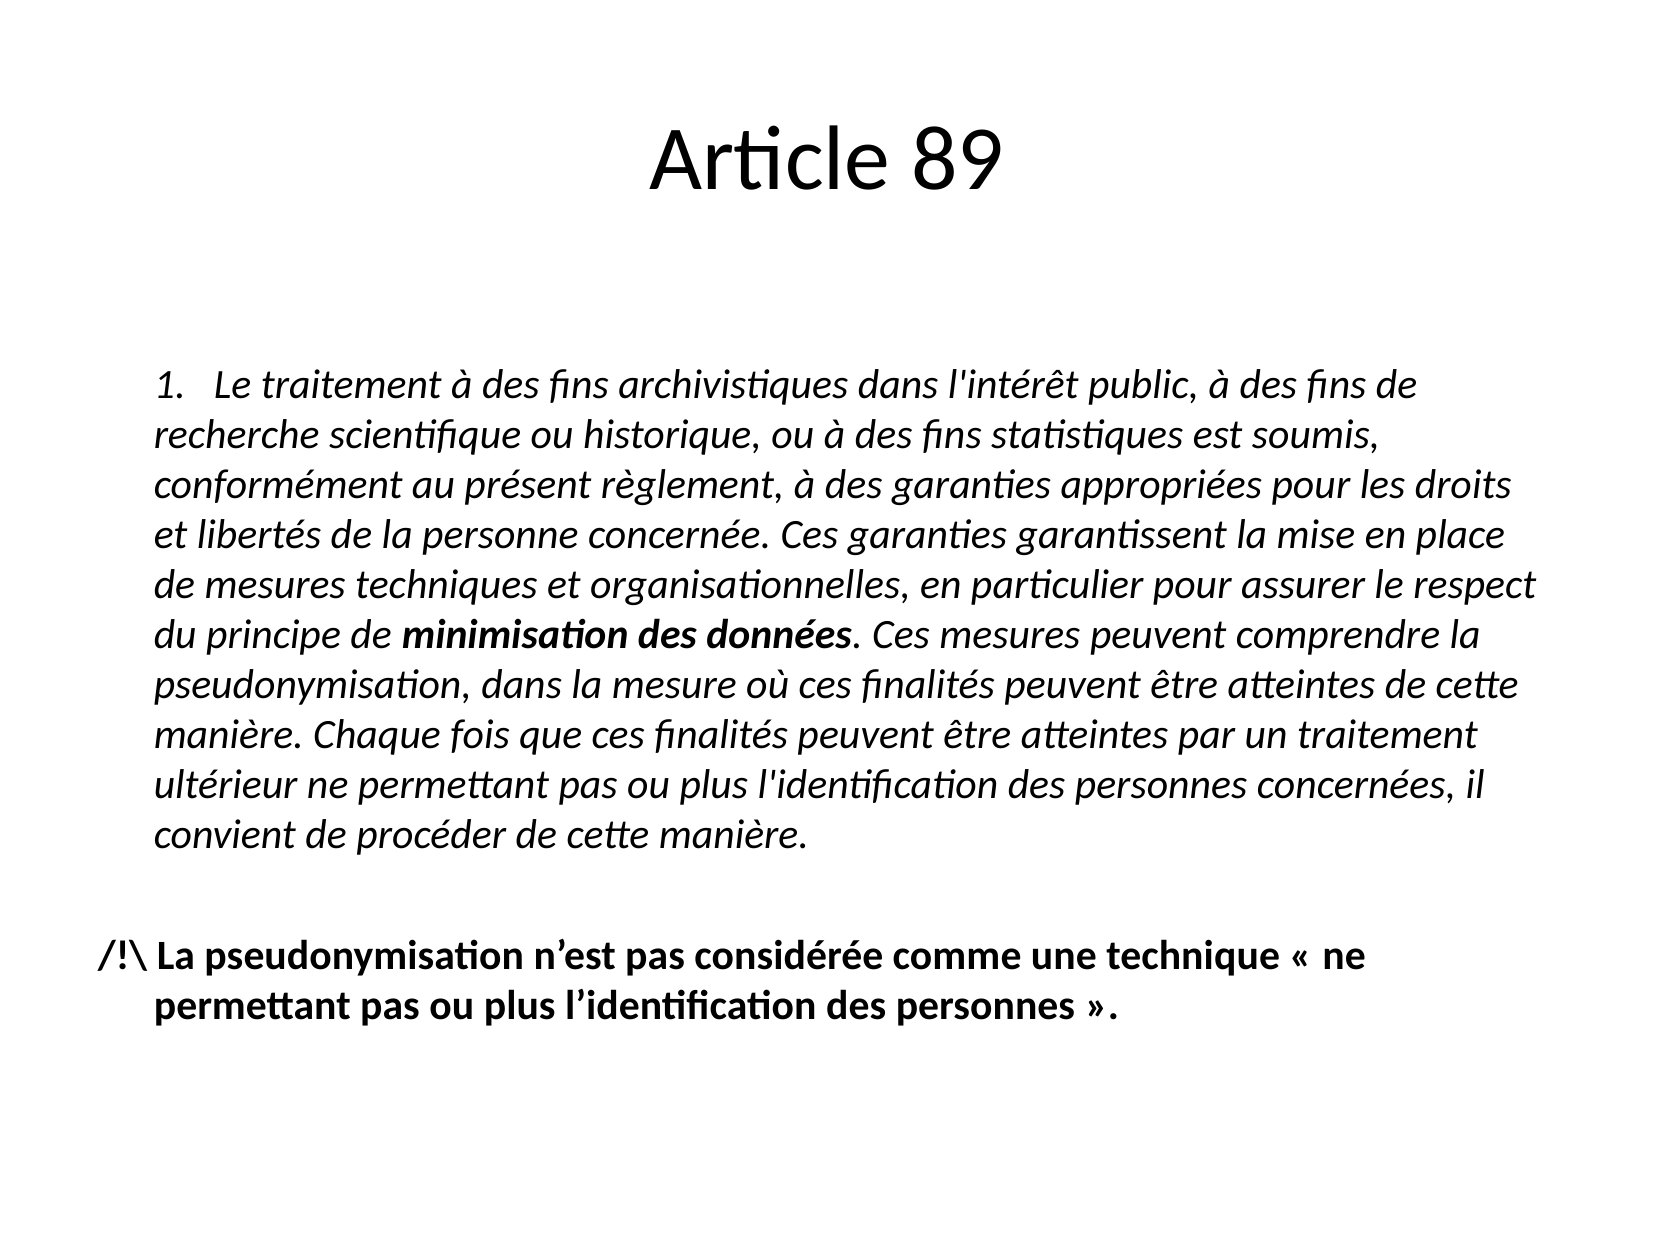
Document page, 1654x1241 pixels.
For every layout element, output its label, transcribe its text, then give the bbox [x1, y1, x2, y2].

text_box 1. Le traitement à des fins archivistiques dans l'intérêt public, à des fins de recherche scientifique ou historique, ou à des fins statistiques est soumis, conformément au présent règlement, à des garanties appropriées pour les droits et libertés de la personne concernée. Ces garanties garantissent la mise en place de mesures techniques et organisationnelles, en particulier pour assurer le respect du principe de minimisation des données. Ces mesures peuvent comprendre la pseudonymisation, dans la mesure où ces finalités peuvent être atteintes de cette manière. Chaque fois que ces finalités peuvent être atteintes par un traitement ultérieur ne permettant pas ou plus l'identification des personnes concernées, il convient de procéder de cette manière. /!\ La pseudonymisation n’est pas considérée comme une technique « ne permettant pas ou plus l’identification des personnes ». [82, 289, 1571, 1108]
text_box Article 89 [82, 49, 1571, 257]
